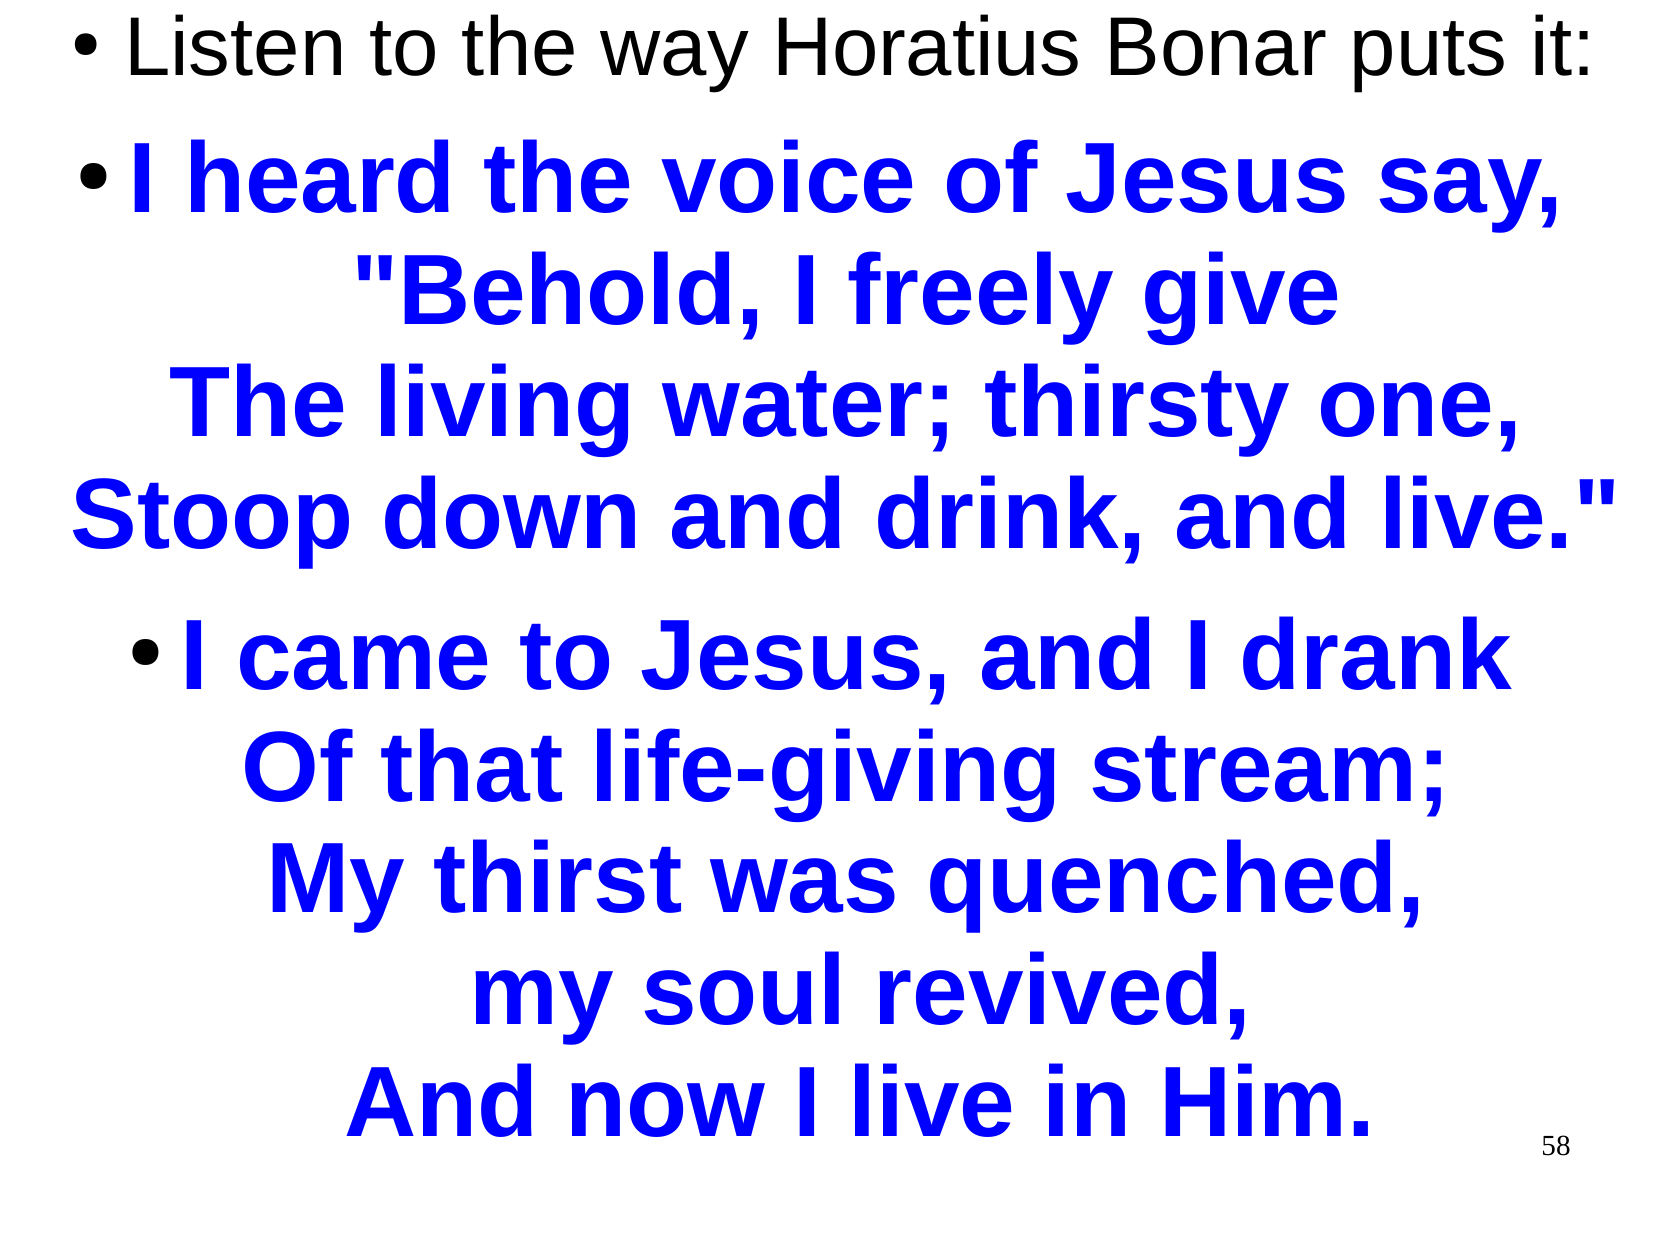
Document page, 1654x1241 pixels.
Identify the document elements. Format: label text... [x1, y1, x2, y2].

list Listen to the way Horatius Bonar puts it: I heard the voice of Jesus say, "Behold, I freely give The living water; thirsty one, Stoop down and drink, and live." I came to Jesus, and I drank Of that life-giving stream; My thirst was quenched, my soul revived, And now I live in Him. [0, 0, 1651, 1238]
